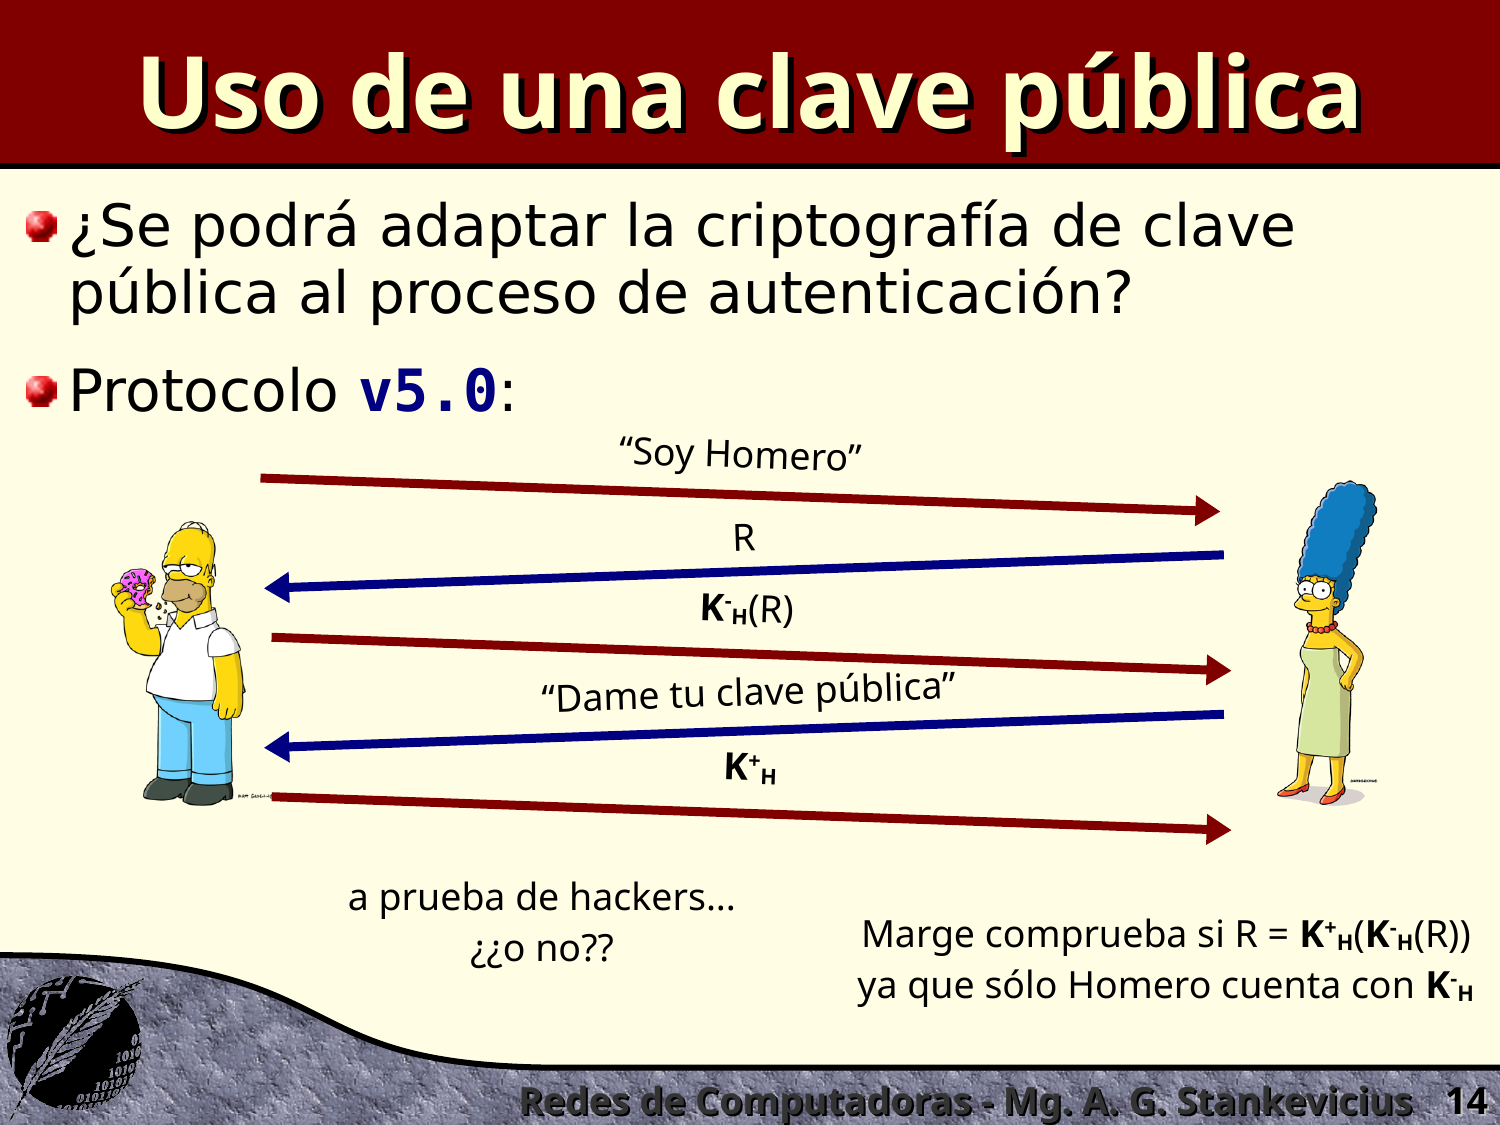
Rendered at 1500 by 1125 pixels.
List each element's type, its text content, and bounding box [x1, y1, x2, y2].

text_box a prueba de hackers... ¿¿o no?? [333, 862, 744, 983]
text_box K+H [707, 731, 793, 813]
text_box “Dame tu clave pública” [525, 650, 964, 733]
text_box “Soy Homero” [603, 416, 878, 493]
picture [106, 517, 284, 808]
title Uso de una clave pública [15, 5, 1485, 160]
picture [1047, 1100, 1054, 1110]
text_box K-H(R) [683, 572, 820, 655]
picture [0, 959, 1500, 1125]
list ¿Se podrá adaptar la criptografía de clave pública al proceso de autenticación? Protocolo v5.0: [11, 192, 1486, 845]
text_box Marge comprueba si R = K+H(K-H(R)) ya que sólo Homero cuenta con K-H [842, 900, 1484, 1042]
picture [790, 1100, 795, 1110]
picture [1223, 480, 1434, 806]
text_box R [716, 503, 772, 573]
